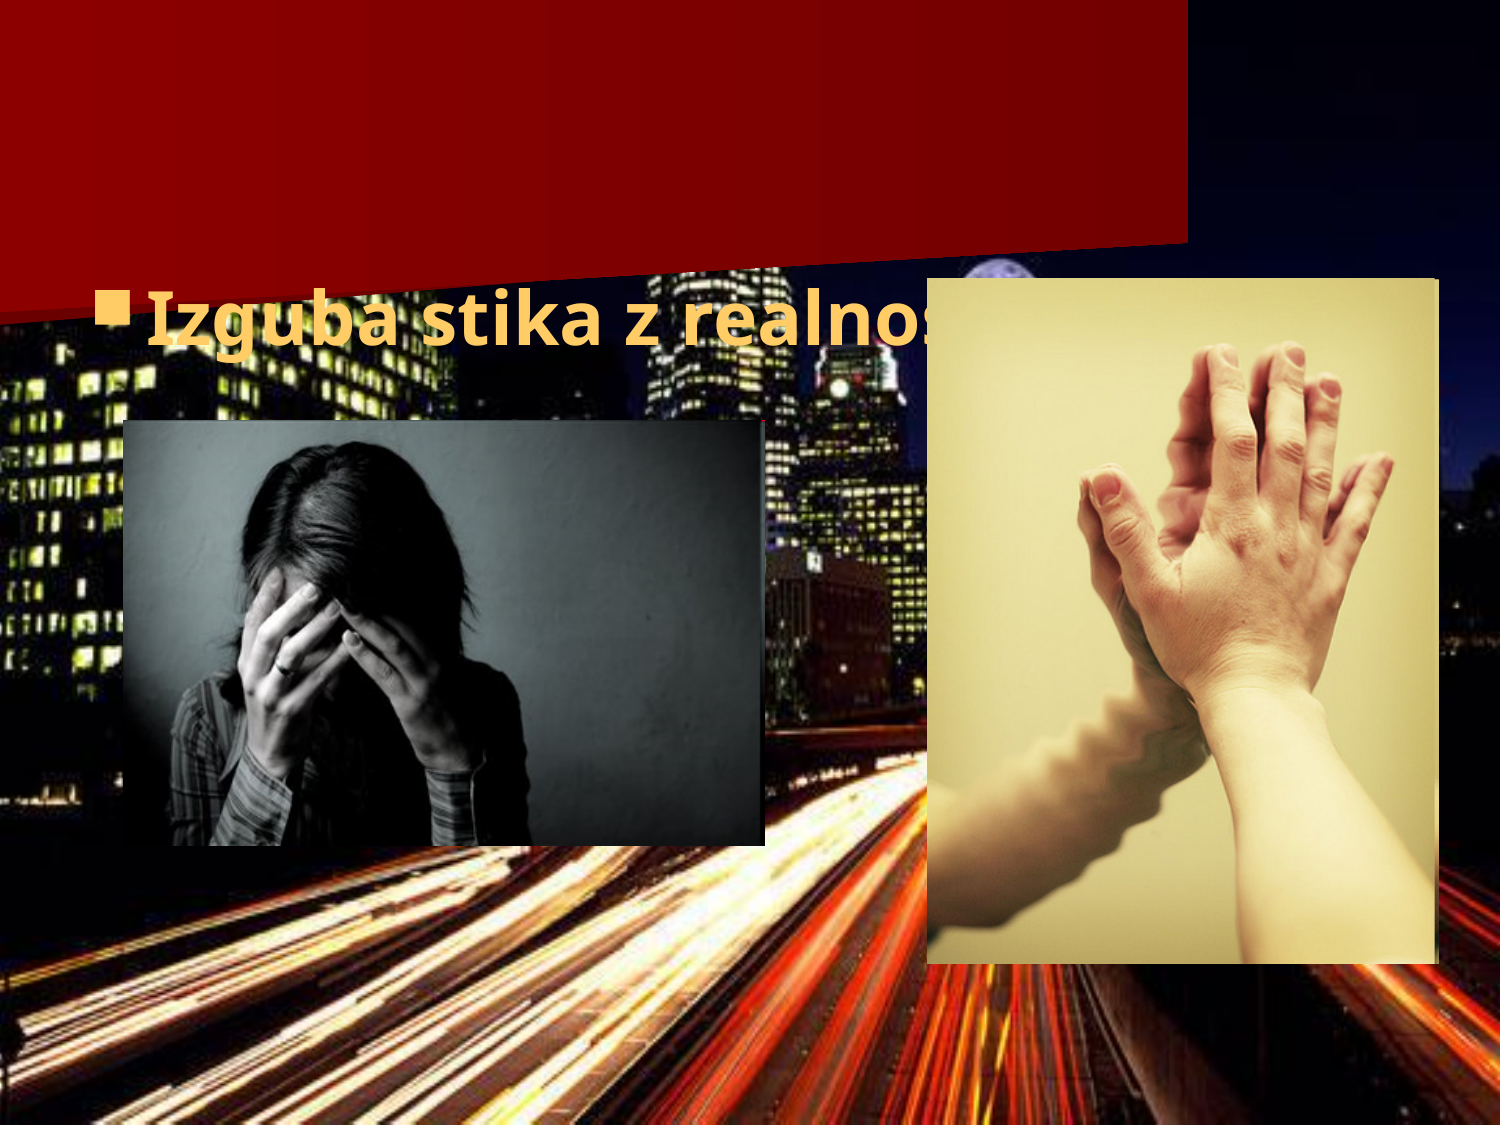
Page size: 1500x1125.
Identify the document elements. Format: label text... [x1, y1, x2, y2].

list Izguba stika z realnostjo [75, 262, 1425, 1000]
picture [0, 0, 1500, 1125]
picture [123, 420, 765, 846]
